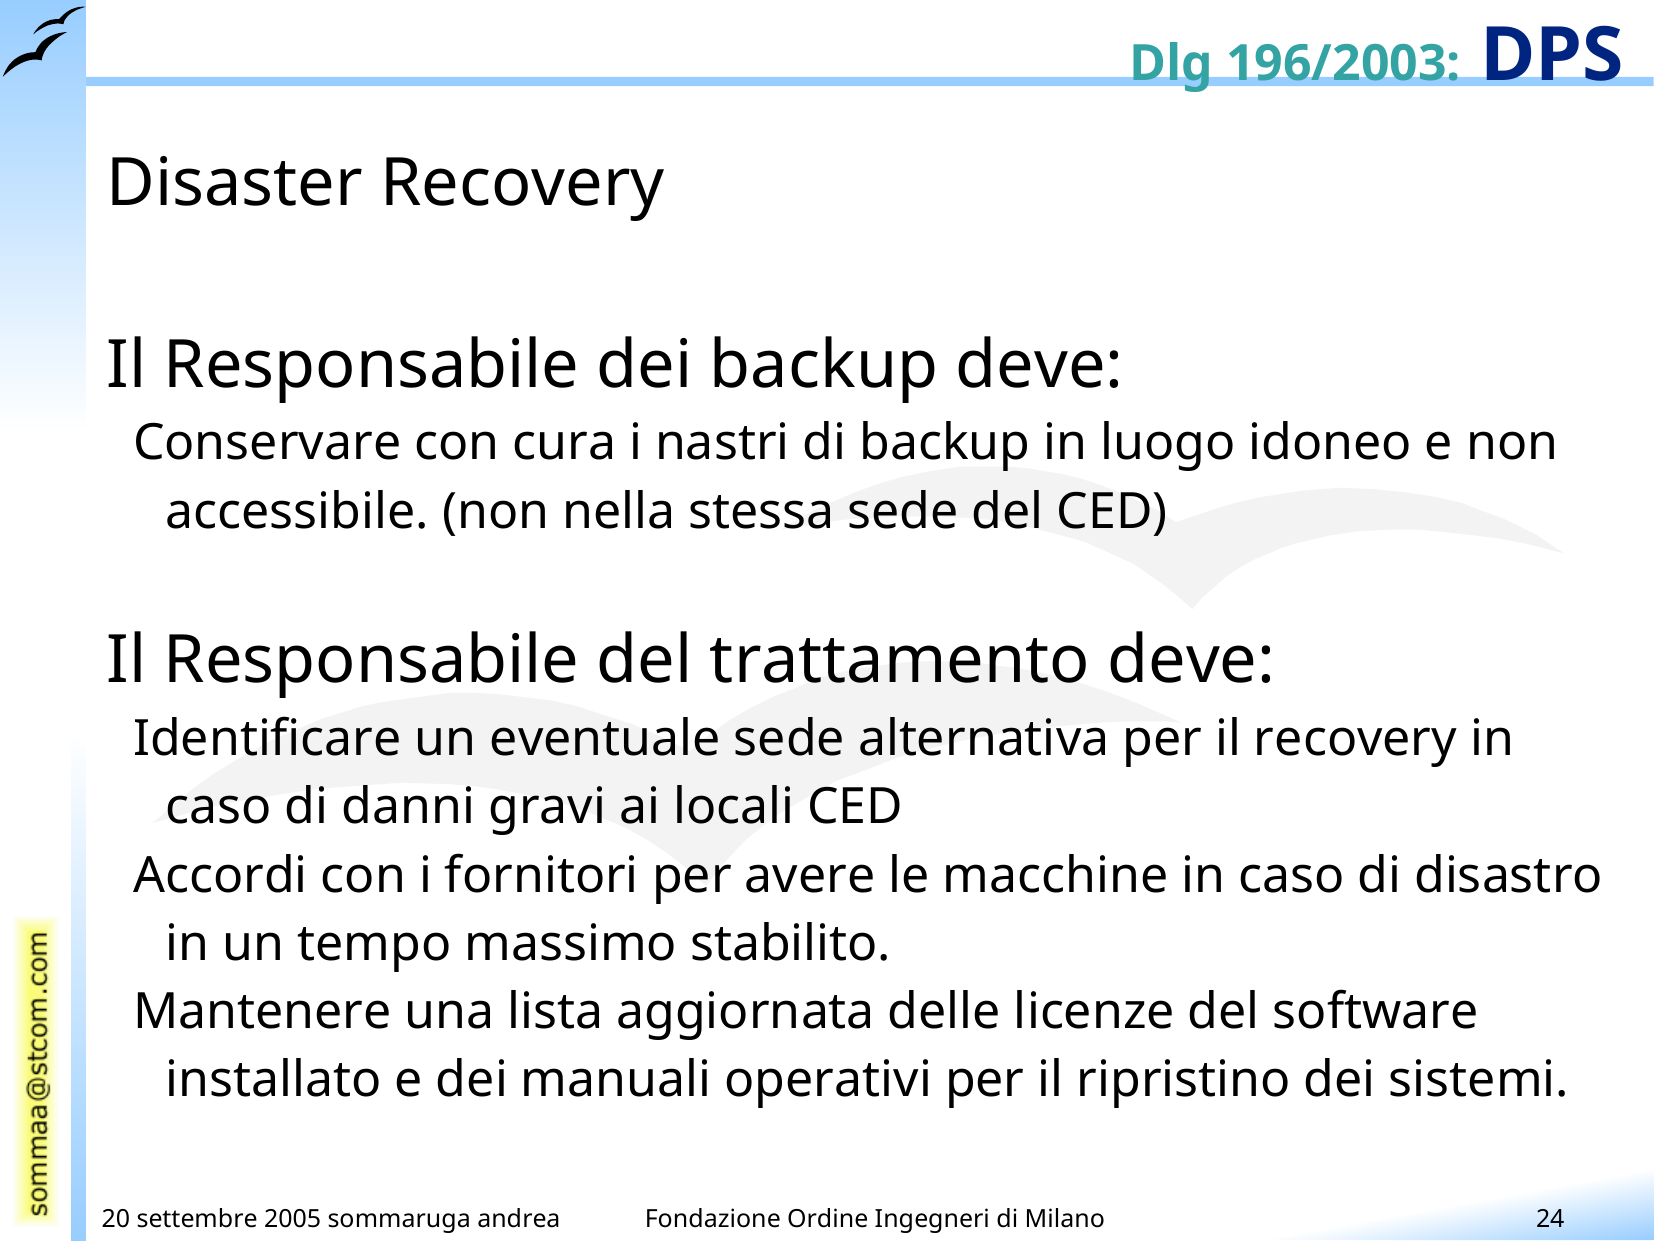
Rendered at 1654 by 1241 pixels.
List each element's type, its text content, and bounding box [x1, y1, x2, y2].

title Dlg 196/2003: DPS [85, 0, 1654, 104]
picture [12, 915, 60, 1228]
list Disaster Recovery Il Responsabile dei backup deve: Conservare con cura i nastri di backup in luogo idoneo e non accessibile. (non nella stessa sede del CED) Il Responsabile del trattamento deve: Identificare un eventuale sede alternativa per il recovery in caso di danni gravi ai locali CED Accordi con i fornitori per avere le macchine in caso di disastro in un tempo massimo stabilito. Mantenere una lista aggiornata delle licenze del software installato e dei manuali operativi per il ripristino dei sistemi. [85, 134, 1628, 1163]
